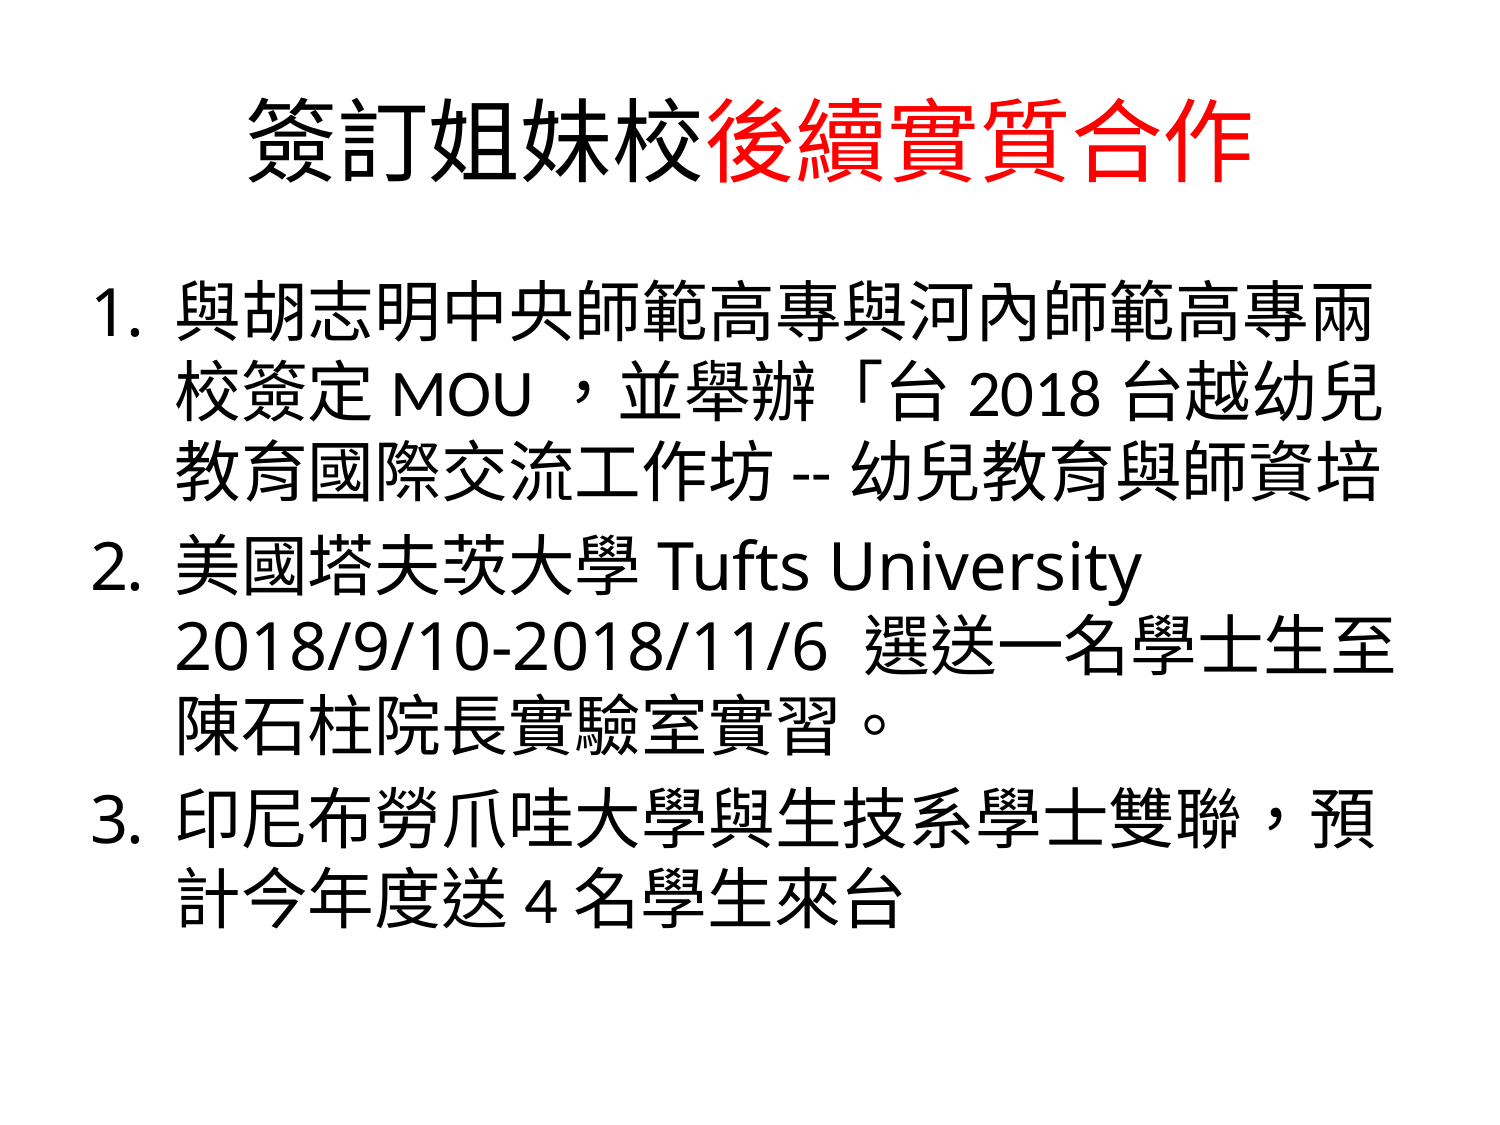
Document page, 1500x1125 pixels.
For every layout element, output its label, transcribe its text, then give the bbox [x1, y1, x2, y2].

list 與胡志明中央師範高專與河內師範高專兩校簽定MOU，並舉辦「台2018台越幼兒教育國際交流工作坊--幼兒教育與師資培 美國塔夫茨大學Tufts University 2018/9/10-2018/11/6 選送一名學士生至陳石柱院長實驗室實習。 印尼布勞爪哇大學與生技系學士雙聯，預計今年度送4名學生來台 [75, 262, 1425, 1005]
title 簽訂姐妹校後續實質合作 [75, 45, 1425, 233]
